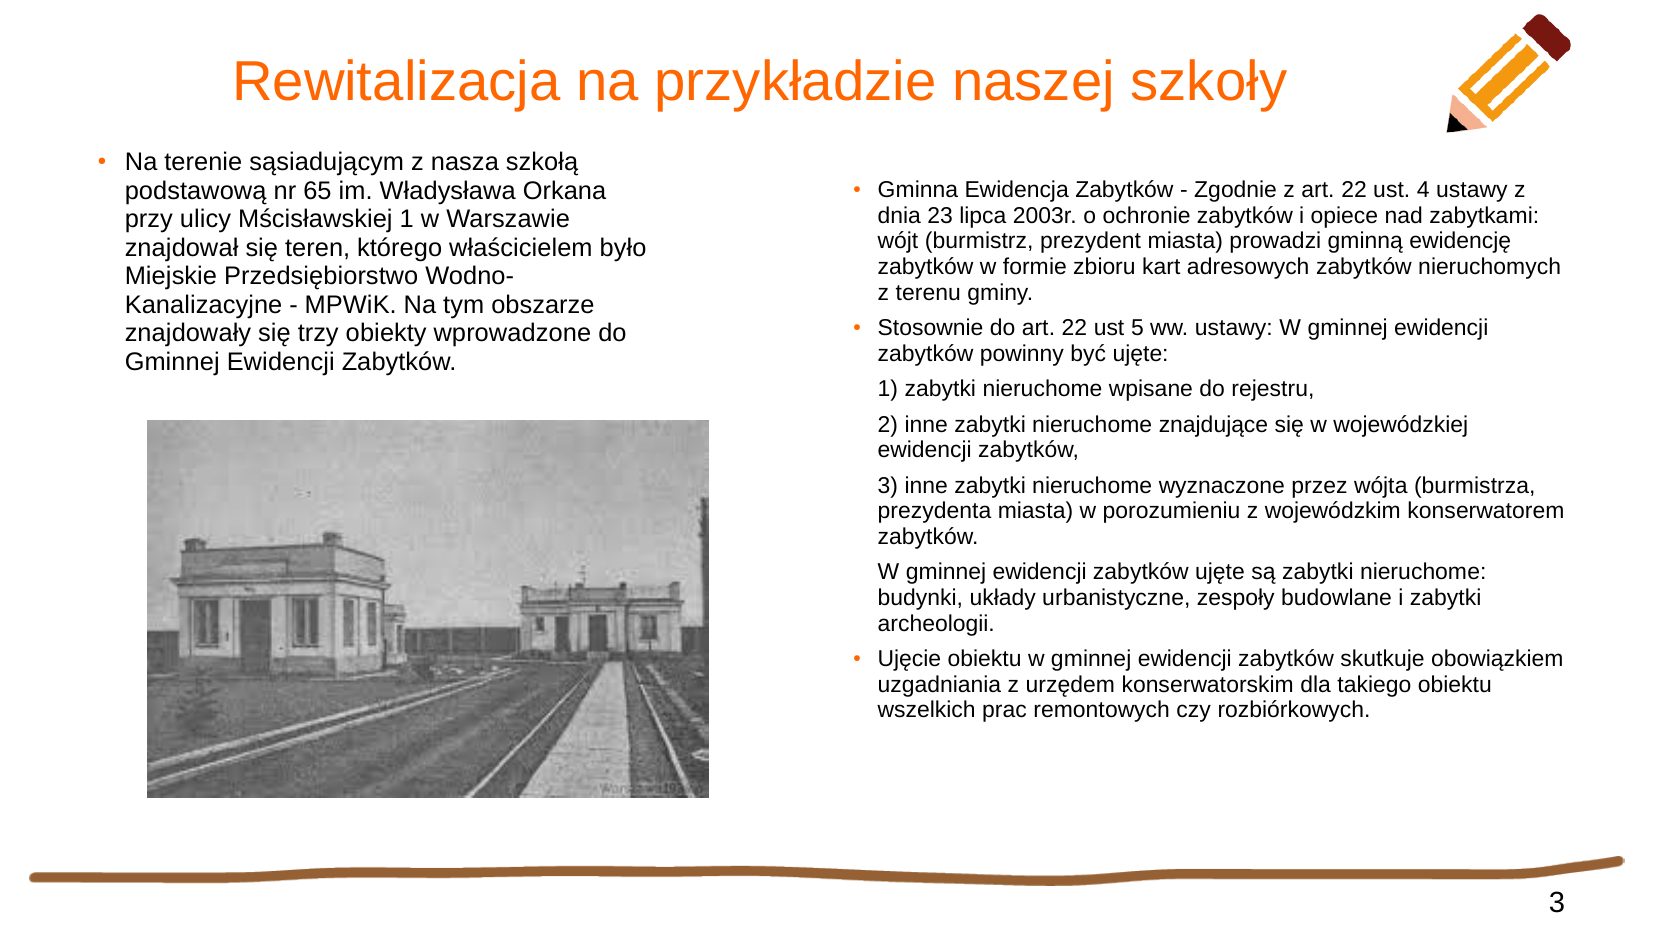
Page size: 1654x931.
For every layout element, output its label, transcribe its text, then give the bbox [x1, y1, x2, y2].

picture [1446, 14, 1571, 133]
list Gminna Ewidencja Zabytków - Zgodnie z art. 22 ust. 4 ustawy z dnia 23 lipca 2003r. o ochronie zabytków i opiece nad zabytkami: wójt (burmistrz, prezydent miasta) prowadzi gminną ewidencję zabytków w formie zbioru kart adresowych zabytków nieruchomych z terenu gminy. Stosownie do art. 22 ust 5 ww. ustawy: W gminnej ewidencji zabytków powinny być ujęte: 1) zabytki nieruchome wpisane do rejestru, 2) inne zabytki nieruchome znajdujące się w wojewódzkiej ewidencji zabytków, 3) inne zabytki nieruchome wyznaczone przez wójta (burmistrza, prezydenta miasta) w porozumieniu z wojewódzkim konserwatorem zabytków. W gminnej ewidencji zabytków ujęte są zabytki nieruchome: budynki, układy urbanistyczne, zespoły budowlane i zabytki archeologii. Ujęcie obiektu w gminnej ewidencji zabytków skutkuje obowiązkiem uzgadniania z urzędem konserwatorskim dla takiego obiektu wszelkich prac remontowych czy rozbiórkowych. [845, 177, 1566, 739]
list Na terenie sąsiadującym z nasza szkołą podstawową nr 65 im. Władysława Orkana przy ulicy Mścisławskiej 1 w Warszawie znajdował się teren, którego właścicielem było Miejskie Przedsiębiorstwo Wodno-Kanalizacyjne - MPWiK. Na tym obszarze znajdowały się trzy obiekty wprowadzone do Gminnej Ewidencji Zabytków. [88, 147, 650, 384]
picture [147, 420, 709, 798]
title Rewitalizacja na przykładzie naszej szkoły [88, 29, 1447, 133]
picture [29, 856, 1625, 886]
